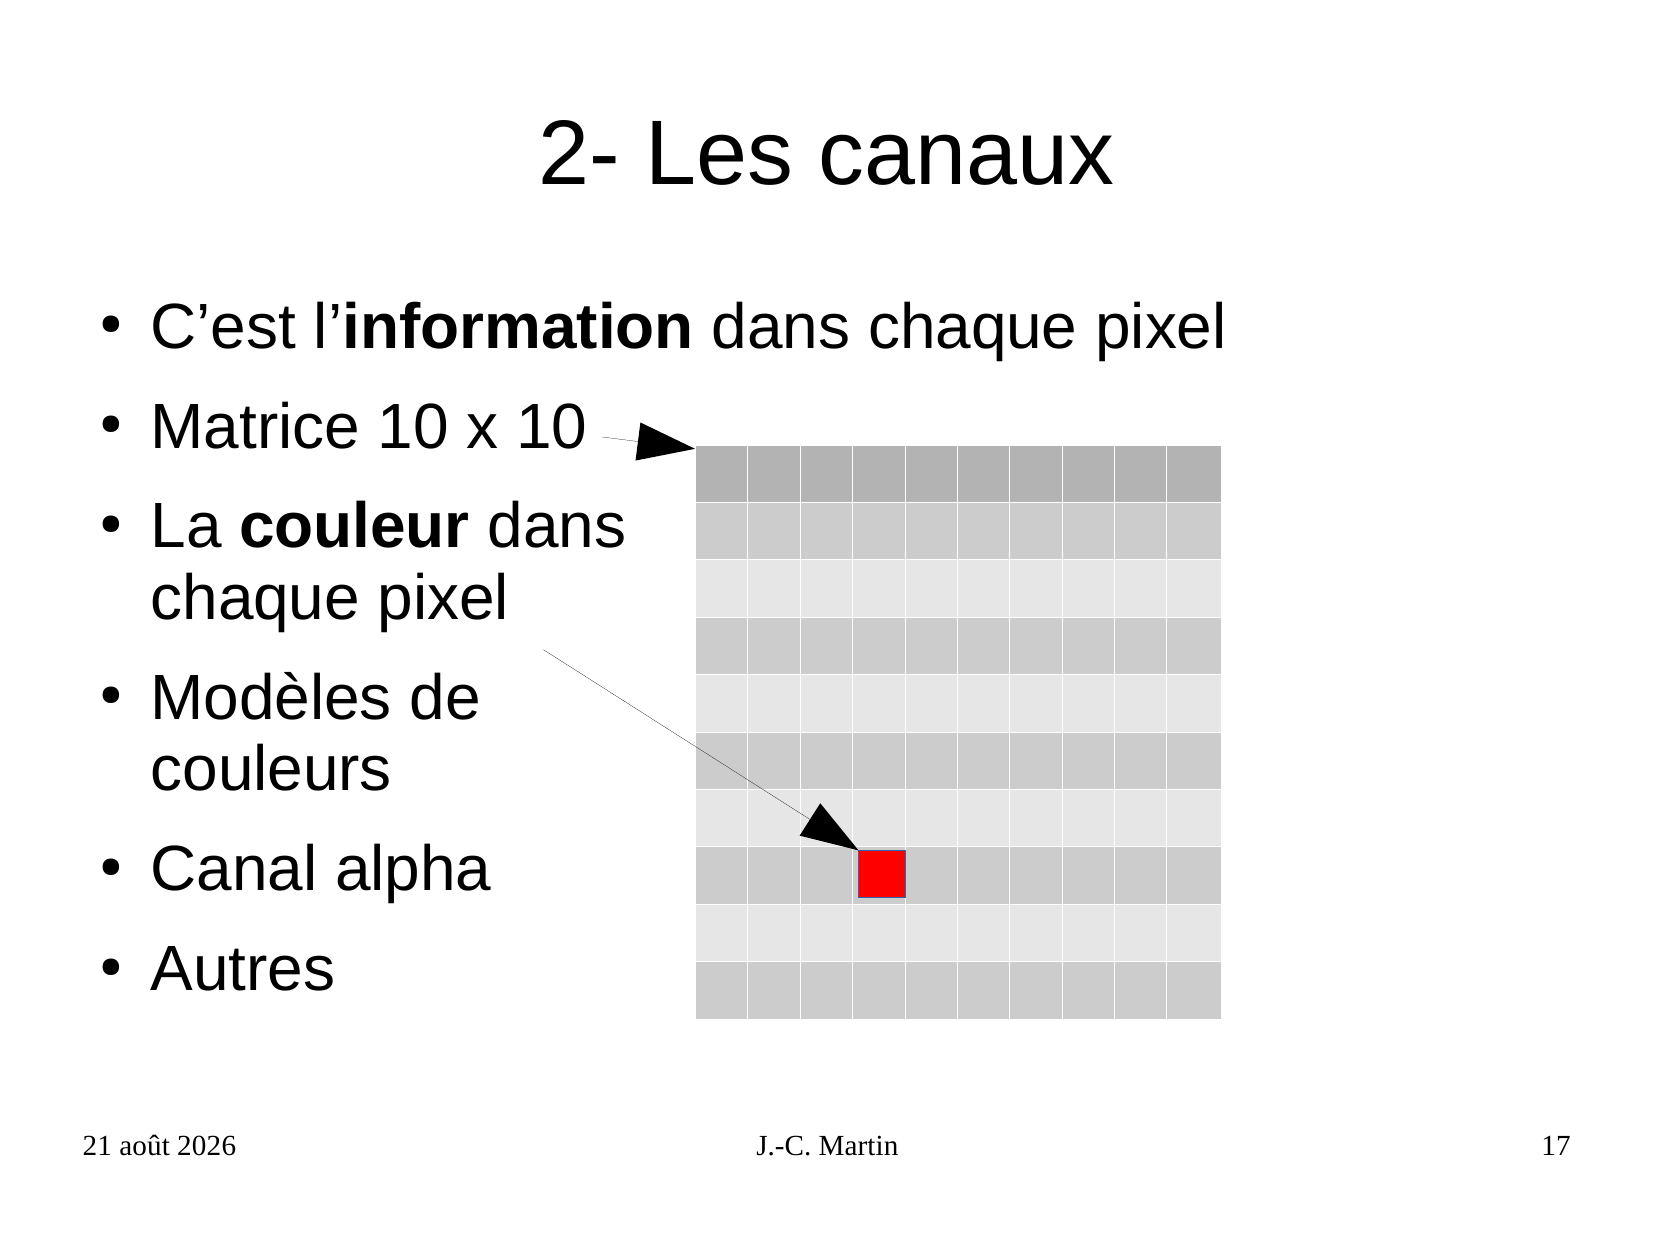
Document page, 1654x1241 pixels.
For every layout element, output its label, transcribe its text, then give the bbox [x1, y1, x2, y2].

table_cell [1115, 618, 1166, 674]
table_cell [696, 675, 747, 732]
table_cell [696, 962, 747, 1019]
table_cell [696, 905, 747, 961]
table_cell [1010, 503, 1062, 559]
table_cell [1063, 503, 1114, 559]
table_cell [958, 503, 1009, 559]
table_cell [1167, 962, 1221, 1019]
list C’est l’information dans chaque pixel Matrice 10 x 10 La couleur dans chaque pixel Modèles de couleurs Canal alpha Autres [82, 290, 1571, 1010]
table_cell [1063, 733, 1114, 789]
table_cell [696, 618, 747, 674]
table_cell [853, 962, 905, 1019]
table_cell [853, 850, 905, 904]
table_cell [1167, 905, 1221, 961]
table_cell [853, 675, 905, 732]
table_cell [801, 962, 852, 1019]
table_cell [1063, 790, 1114, 846]
table_cell [1010, 733, 1062, 789]
table_cell [906, 503, 957, 559]
table_cell [696, 560, 747, 617]
table_cell [801, 503, 852, 559]
table_cell [801, 675, 852, 732]
table_cell [958, 618, 1009, 674]
table_cell [958, 962, 1009, 1019]
table_cell [853, 503, 905, 559]
table_cell [958, 733, 1009, 789]
table_header [906, 446, 957, 502]
title 2- Les canaux [82, 49, 1571, 257]
table_cell [1063, 962, 1114, 1019]
table_cell [958, 675, 1009, 732]
table_cell [1167, 675, 1221, 732]
table_cell [1167, 560, 1221, 617]
table_cell [748, 847, 800, 904]
table_cell [906, 560, 957, 617]
table_cell [1010, 618, 1062, 674]
table_header [1167, 446, 1221, 502]
table_cell [748, 675, 800, 732]
table_cell [1115, 560, 1166, 617]
table_cell [1010, 790, 1062, 846]
table_cell [1167, 790, 1221, 846]
table_cell [1167, 847, 1221, 904]
table_cell [748, 790, 800, 846]
table_cell [748, 962, 800, 1019]
table_cell [1115, 675, 1166, 732]
table_cell [853, 790, 905, 846]
table_cell [696, 790, 747, 846]
table_cell [1010, 675, 1062, 732]
table_cell [696, 733, 747, 778]
table_cell [801, 790, 852, 841]
table_cell [1115, 790, 1166, 846]
table_cell [906, 618, 957, 674]
table_cell [1115, 962, 1166, 1019]
table_cell [1063, 560, 1114, 617]
table_header [1115, 446, 1166, 502]
table_cell [1115, 847, 1166, 904]
table_cell [766, 790, 800, 812]
table_cell [906, 905, 957, 961]
table_cell [801, 847, 852, 904]
table_cell [906, 675, 957, 732]
table_cell [1115, 733, 1166, 789]
table_cell [906, 790, 957, 846]
table_cell [748, 618, 800, 674]
text_box [858, 850, 906, 898]
table_cell [748, 503, 800, 559]
table_cell [1063, 618, 1114, 674]
table_header [958, 446, 1009, 502]
table_cell [748, 781, 760, 789]
table_cell [1010, 847, 1062, 904]
table_cell [748, 733, 800, 789]
table_cell [1010, 962, 1062, 1019]
table_cell [748, 560, 800, 617]
table_cell [801, 837, 837, 846]
table_cell [801, 905, 852, 961]
table_cell [853, 905, 905, 961]
table_cell [853, 733, 905, 789]
table_cell [1063, 675, 1114, 732]
table_cell [801, 560, 852, 617]
table_cell [1063, 847, 1114, 904]
table_cell [906, 962, 957, 1019]
table_cell [853, 560, 905, 617]
table_header [801, 446, 852, 502]
table_cell [1010, 905, 1062, 961]
table_header [696, 446, 747, 502]
table_cell [1010, 560, 1062, 617]
table_cell [801, 815, 809, 831]
table_cell [958, 560, 1009, 617]
table_cell [853, 618, 905, 674]
table_cell [958, 905, 1009, 961]
table_cell [801, 618, 852, 674]
table_cell [958, 790, 1009, 846]
table_cell [906, 733, 957, 789]
table_cell [1167, 733, 1221, 789]
table_cell [906, 847, 957, 904]
table_cell [696, 748, 747, 789]
table_cell [1115, 905, 1166, 961]
table_cell [696, 847, 747, 904]
table_header [1010, 446, 1062, 502]
table_cell [696, 503, 747, 559]
table_cell [958, 847, 1009, 904]
table_cell [748, 905, 800, 961]
table_cell [801, 733, 852, 789]
table_cell [1167, 503, 1221, 559]
table_header [1063, 446, 1114, 502]
table_header [853, 446, 905, 502]
table_cell [1167, 618, 1221, 674]
table_header [748, 446, 800, 502]
table_cell [1115, 503, 1166, 559]
table_cell [1063, 905, 1114, 961]
